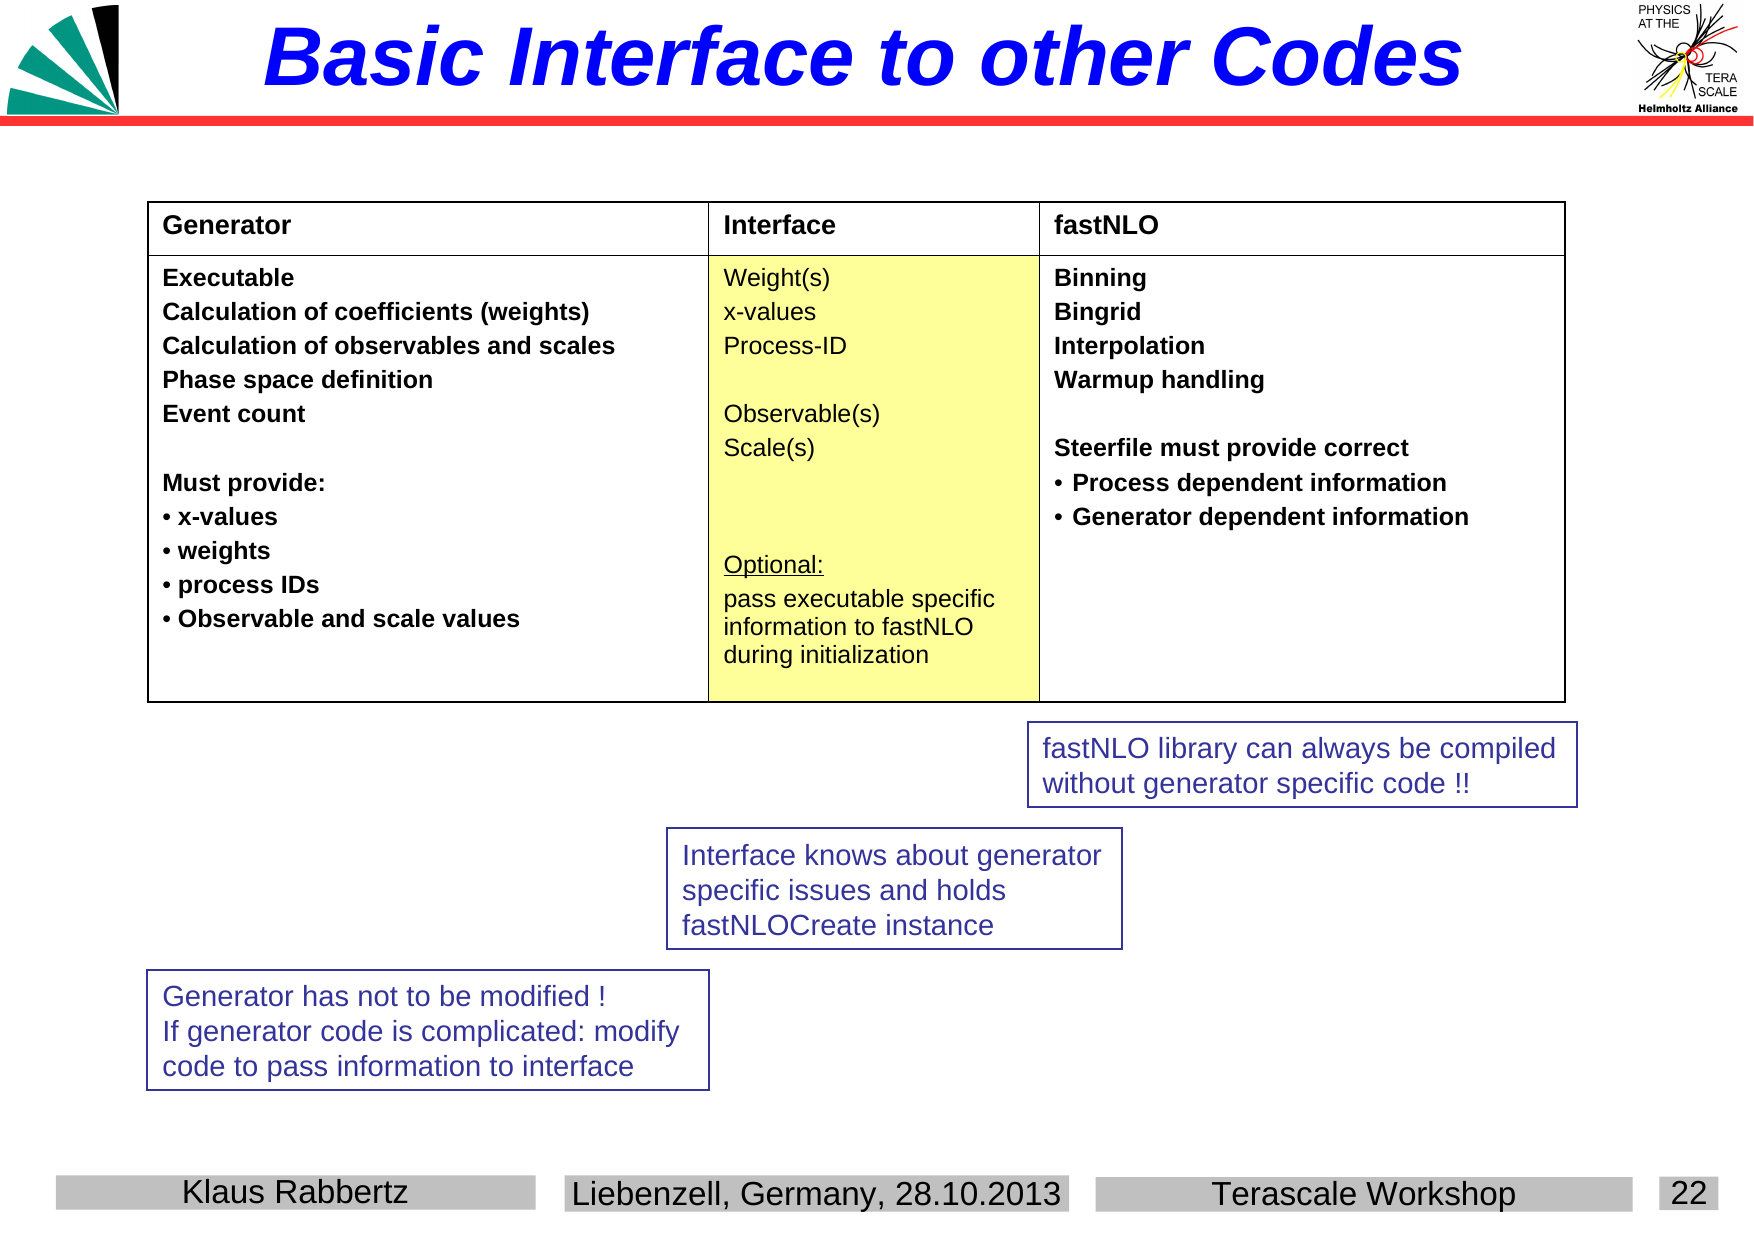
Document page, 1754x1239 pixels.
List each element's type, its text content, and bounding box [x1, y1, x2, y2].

text_box Generator has not to be modified ! If generator code is complicated: modify code to pass information to interface [147, 970, 709, 1091]
text_box fastNLO library can always be compiled without generator specific code !! [1027, 721, 1578, 808]
picture [7, 5, 119, 116]
table_cell Executable Calculation of coefficients (weights) Calculation of observables and scales Phase space definition Event count Must provide: x-values weights process IDs Observable and scale values [149, 256, 708, 701]
table_header Interface [709, 203, 1039, 255]
table_cell Binning Bingrid Interpolation Warmup handling Steerfile must provide correct Process dependent information Generator dependent information [1040, 256, 1564, 701]
table_cell Weight(s) x-values Process-ID Observable(s) Scale(s) Optional: pass executable specific information to fastNLO during initialization [709, 256, 1039, 701]
text_box Interface knows about generator specific issues and holds fastNLOCreate instance [667, 828, 1123, 949]
table_header fastNLO [1040, 203, 1564, 255]
picture [1631, 1, 1745, 115]
title Basic Interface to other Codes [123, 0, 1606, 114]
table_header Generator [149, 203, 708, 255]
